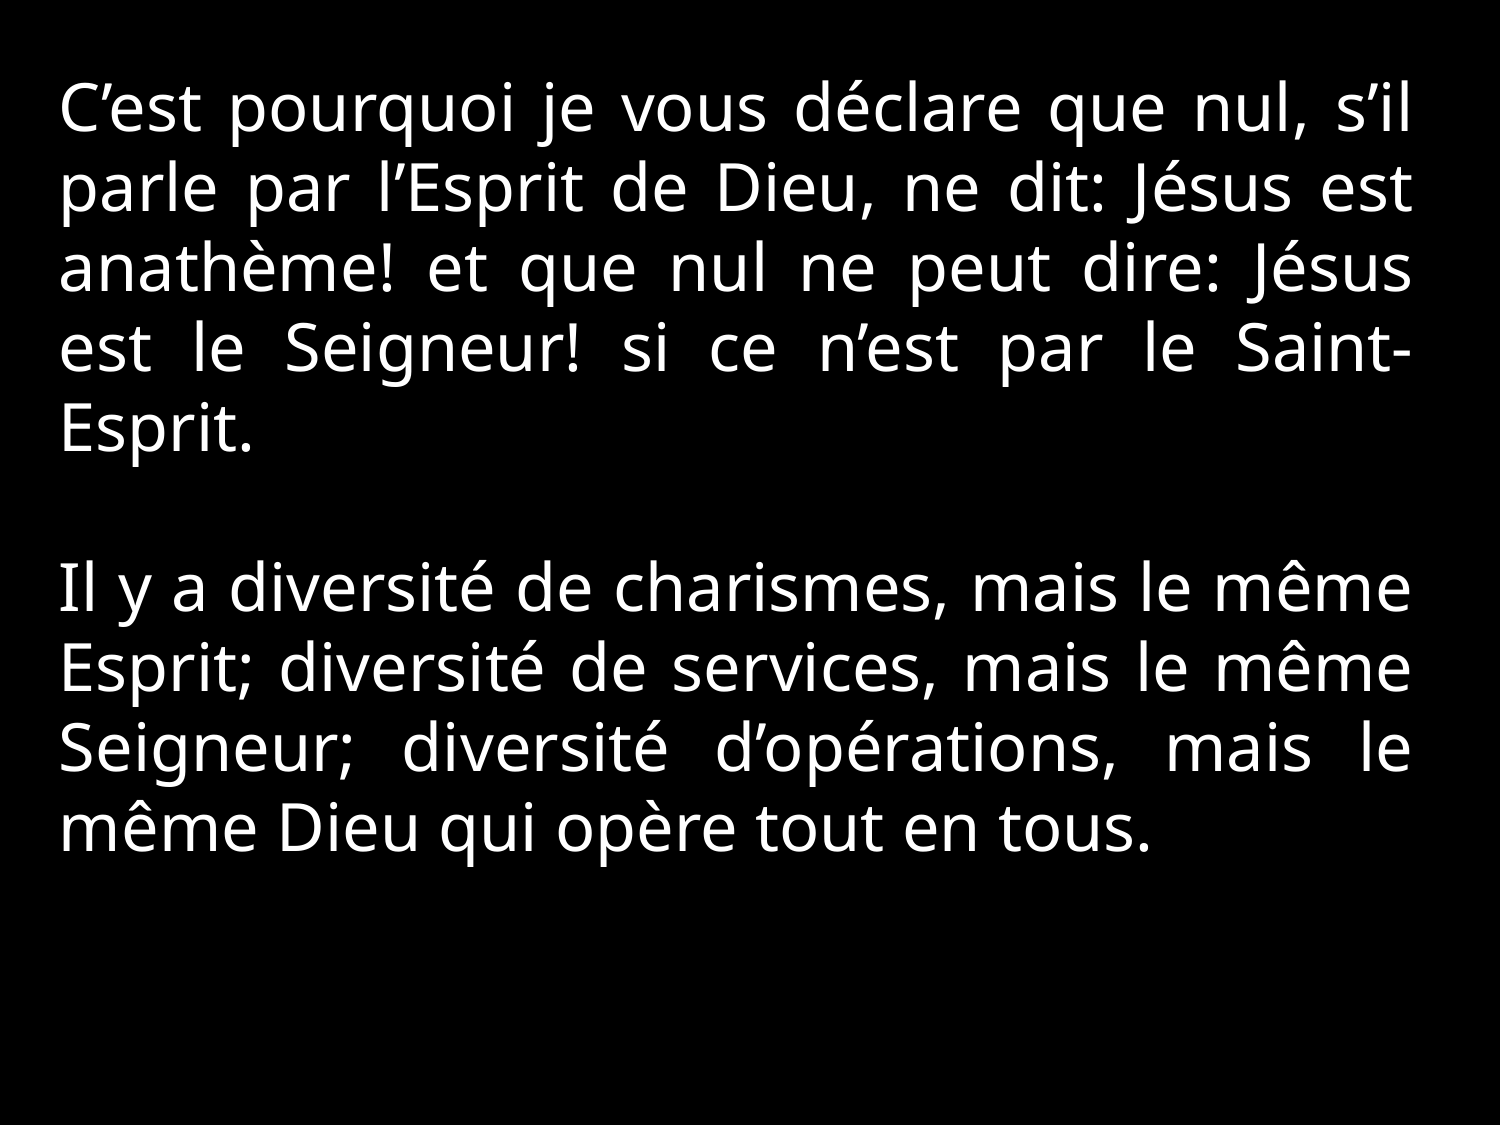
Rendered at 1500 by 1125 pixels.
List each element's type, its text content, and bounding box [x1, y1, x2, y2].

text_box C’est pourquoi je vous déclare que nul, s’il parle par l’Esprit de Dieu, ne dit: Jésus est anathème! et que nul ne peut dire: Jésus est le Seigneur! si ce n’est par le Saint-Esprit. Il y a diversité de charismes, mais le même Esprit; diversité de services, mais le même Seigneur; diversité d’opérations, mais le même Dieu qui opère tout en tous. [44, 57, 1431, 873]
